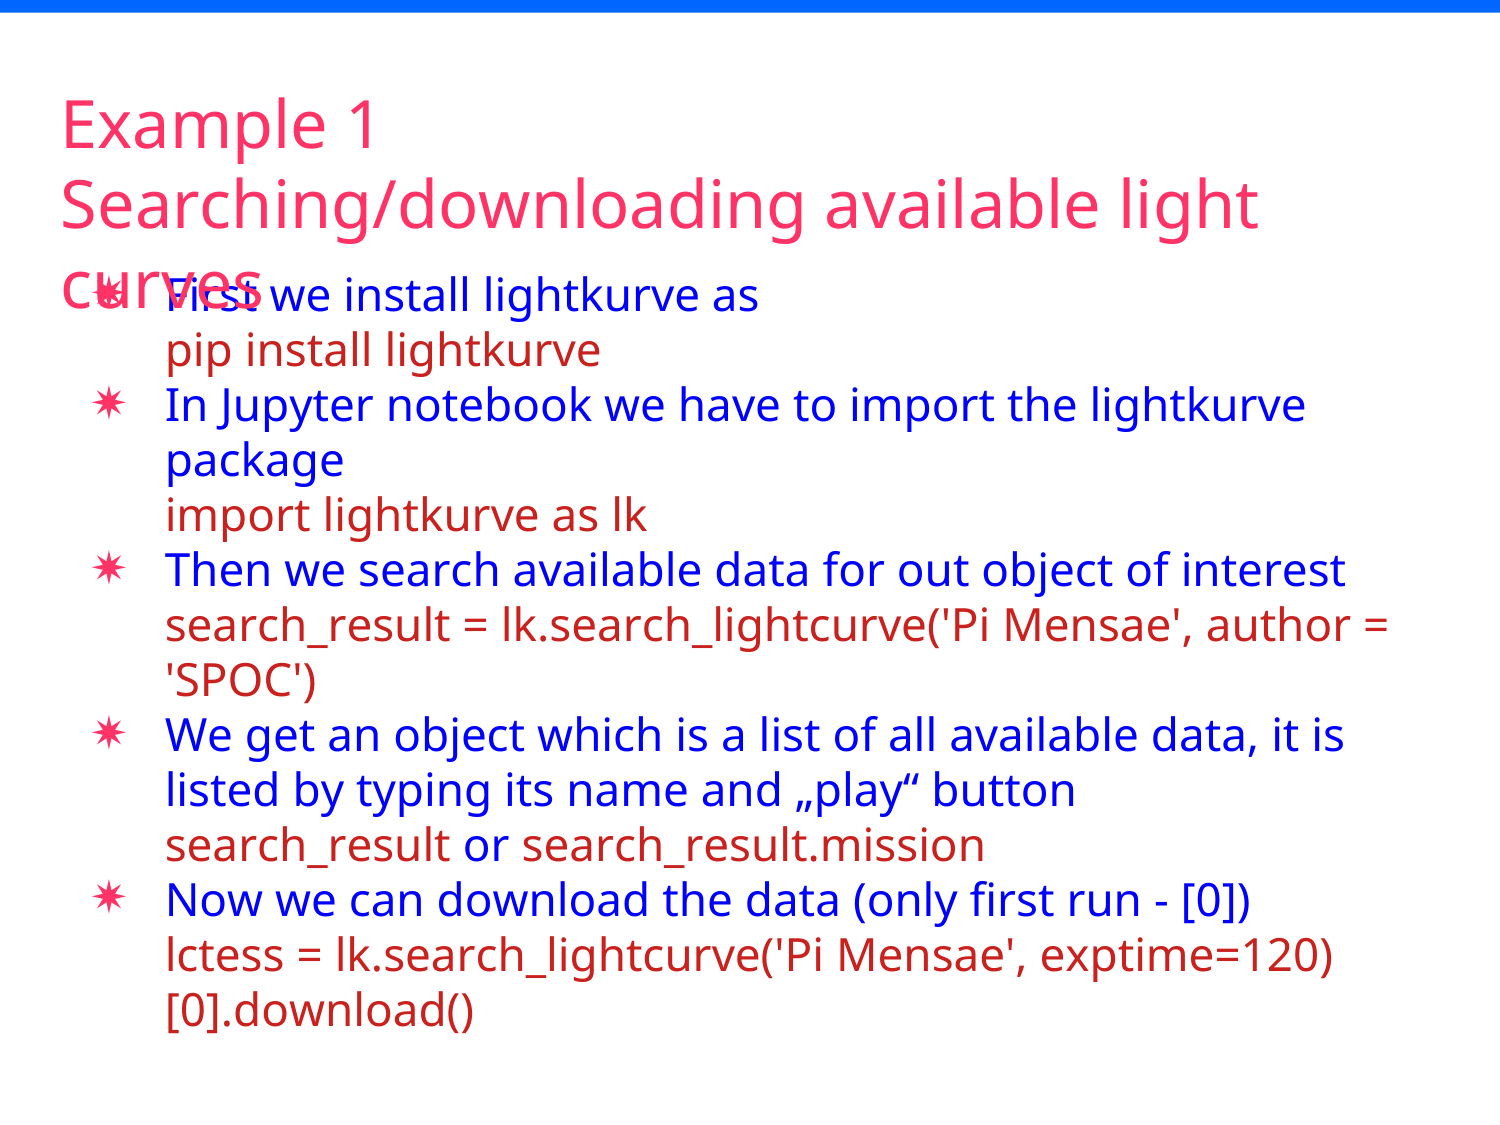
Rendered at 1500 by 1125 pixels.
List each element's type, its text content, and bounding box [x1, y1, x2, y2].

text_box Example 1 Searching/downloading available light curves [45, 75, 1463, 263]
text_box First we install lightkurve as pip install lightkurve In Jupyter notebook we have to import the lightkurve package import lightkurve as lk Then we search available data for out object of interest search_result = lk.search_lightcurve('Pi Mensae', author = 'SPOC') We get an object which is a list of all available data, it is listed by typing its name and „play“ button search_result or search_result.mission Now we can download the data (only first run - [0]) lctess = lk.search_lightcurve('Pi Mensae', exptime=120)[0].download() [75, 263, 1463, 1099]
